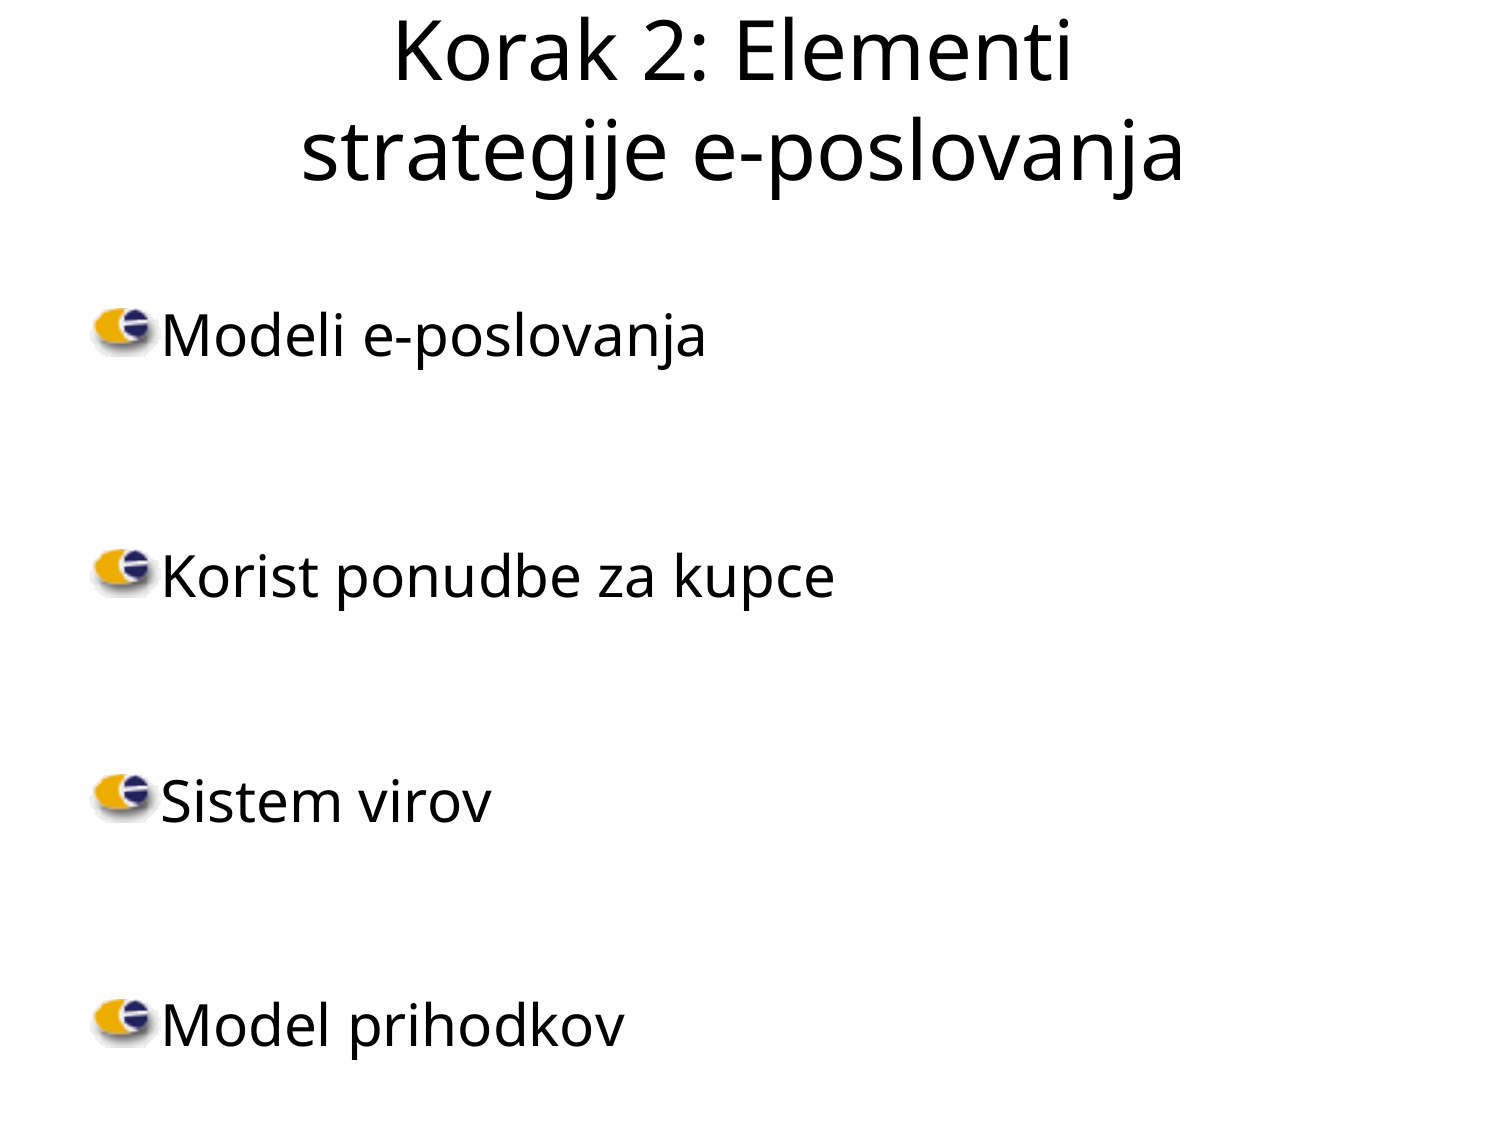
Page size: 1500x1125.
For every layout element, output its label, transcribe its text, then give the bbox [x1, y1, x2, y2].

title Korak 2: Elementi strategije e-poslovanja [33, 0, 1456, 205]
list Modeli e-poslovanja Korist ponudbe za kupce Sistem virov Model prihodkov [74, 262, 1417, 1125]
